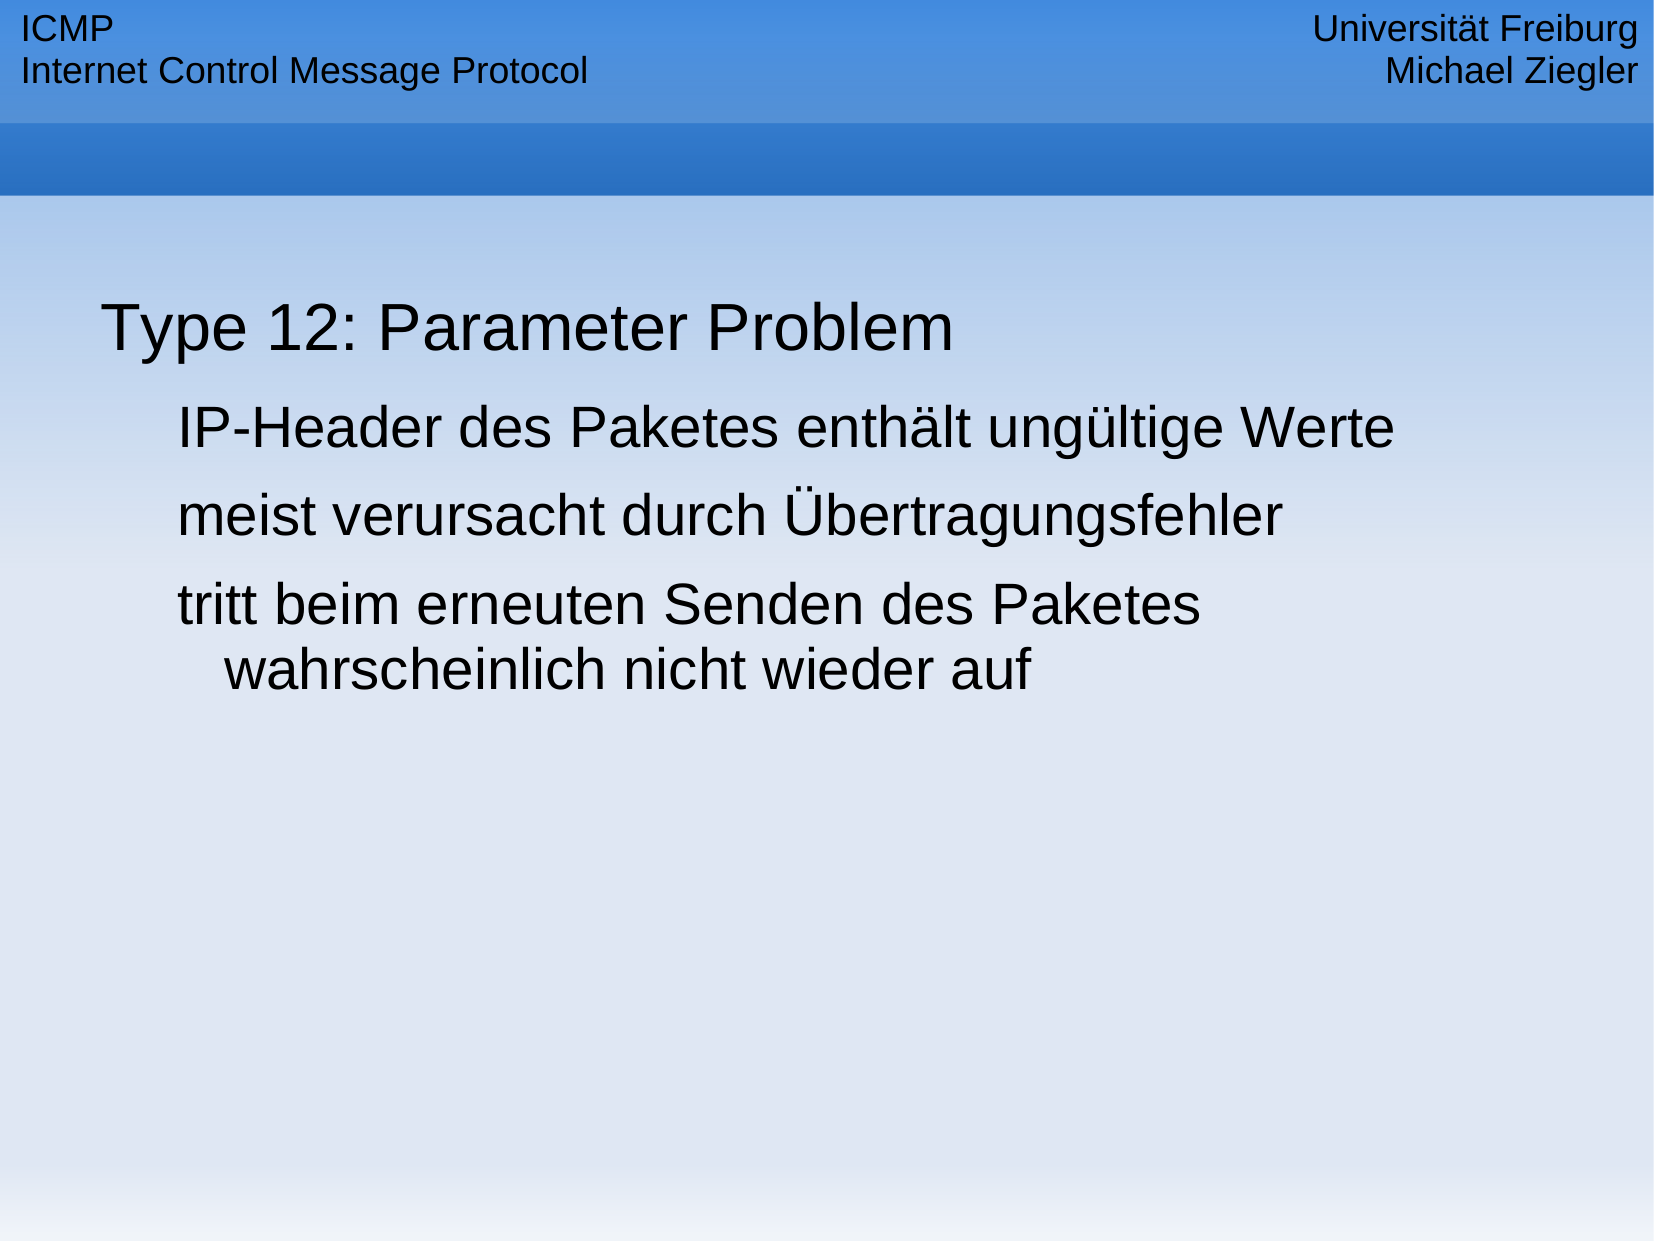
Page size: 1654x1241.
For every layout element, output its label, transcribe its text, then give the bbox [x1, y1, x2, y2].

picture [0, 0, 1654, 1241]
text_box ICMP Internet Control Message Protocol [5, 0, 715, 183]
list Type 12: Parameter Problem IP-Header des Paketes enthält ungültige Werte meist verursacht durch Übertragungsfehler tritt beim erneuten Senden des Paketes wahrscheinlich nicht wieder auf [82, 290, 1571, 1109]
text_box Universität Freiburg Michael Ziegler [1210, 0, 1654, 183]
